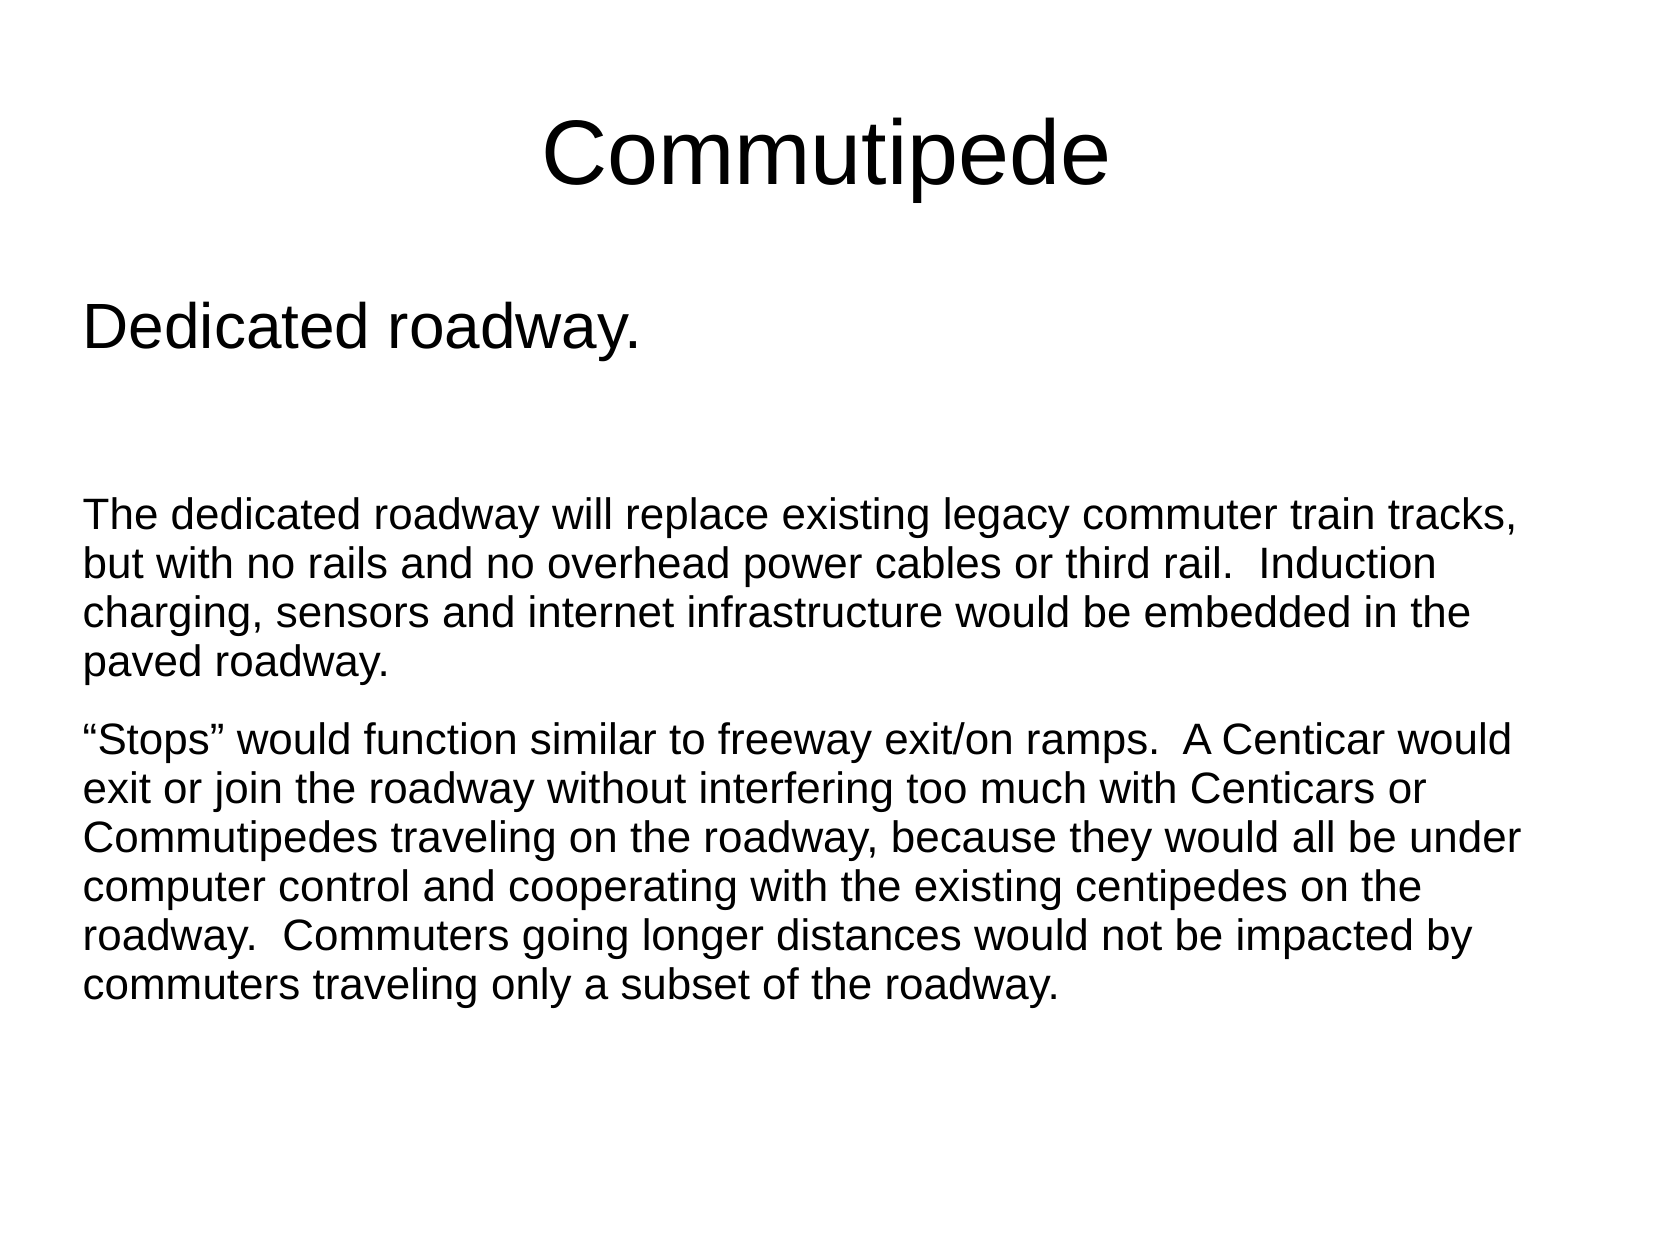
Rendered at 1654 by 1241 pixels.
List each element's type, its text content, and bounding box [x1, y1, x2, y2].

title Commutipede [82, 49, 1571, 257]
list Dedicated roadway. The dedicated roadway will replace existing legacy commuter train tracks, but with no rails and no overhead power cables or third rail. Induction charging, sensors and internet infrastructure would be embedded in the paved roadway. “Stops” would function similar to freeway exit/on ramps. A Centicar would exit or join the roadway without interfering too much with Centicars or Commutipedes traveling on the roadway, because they would all be under computer control and cooperating with the existing centipedes on the roadway. Commuters going longer distances would not be impacted by commuters traveling only a subset of the roadway. [82, 290, 1571, 1010]
